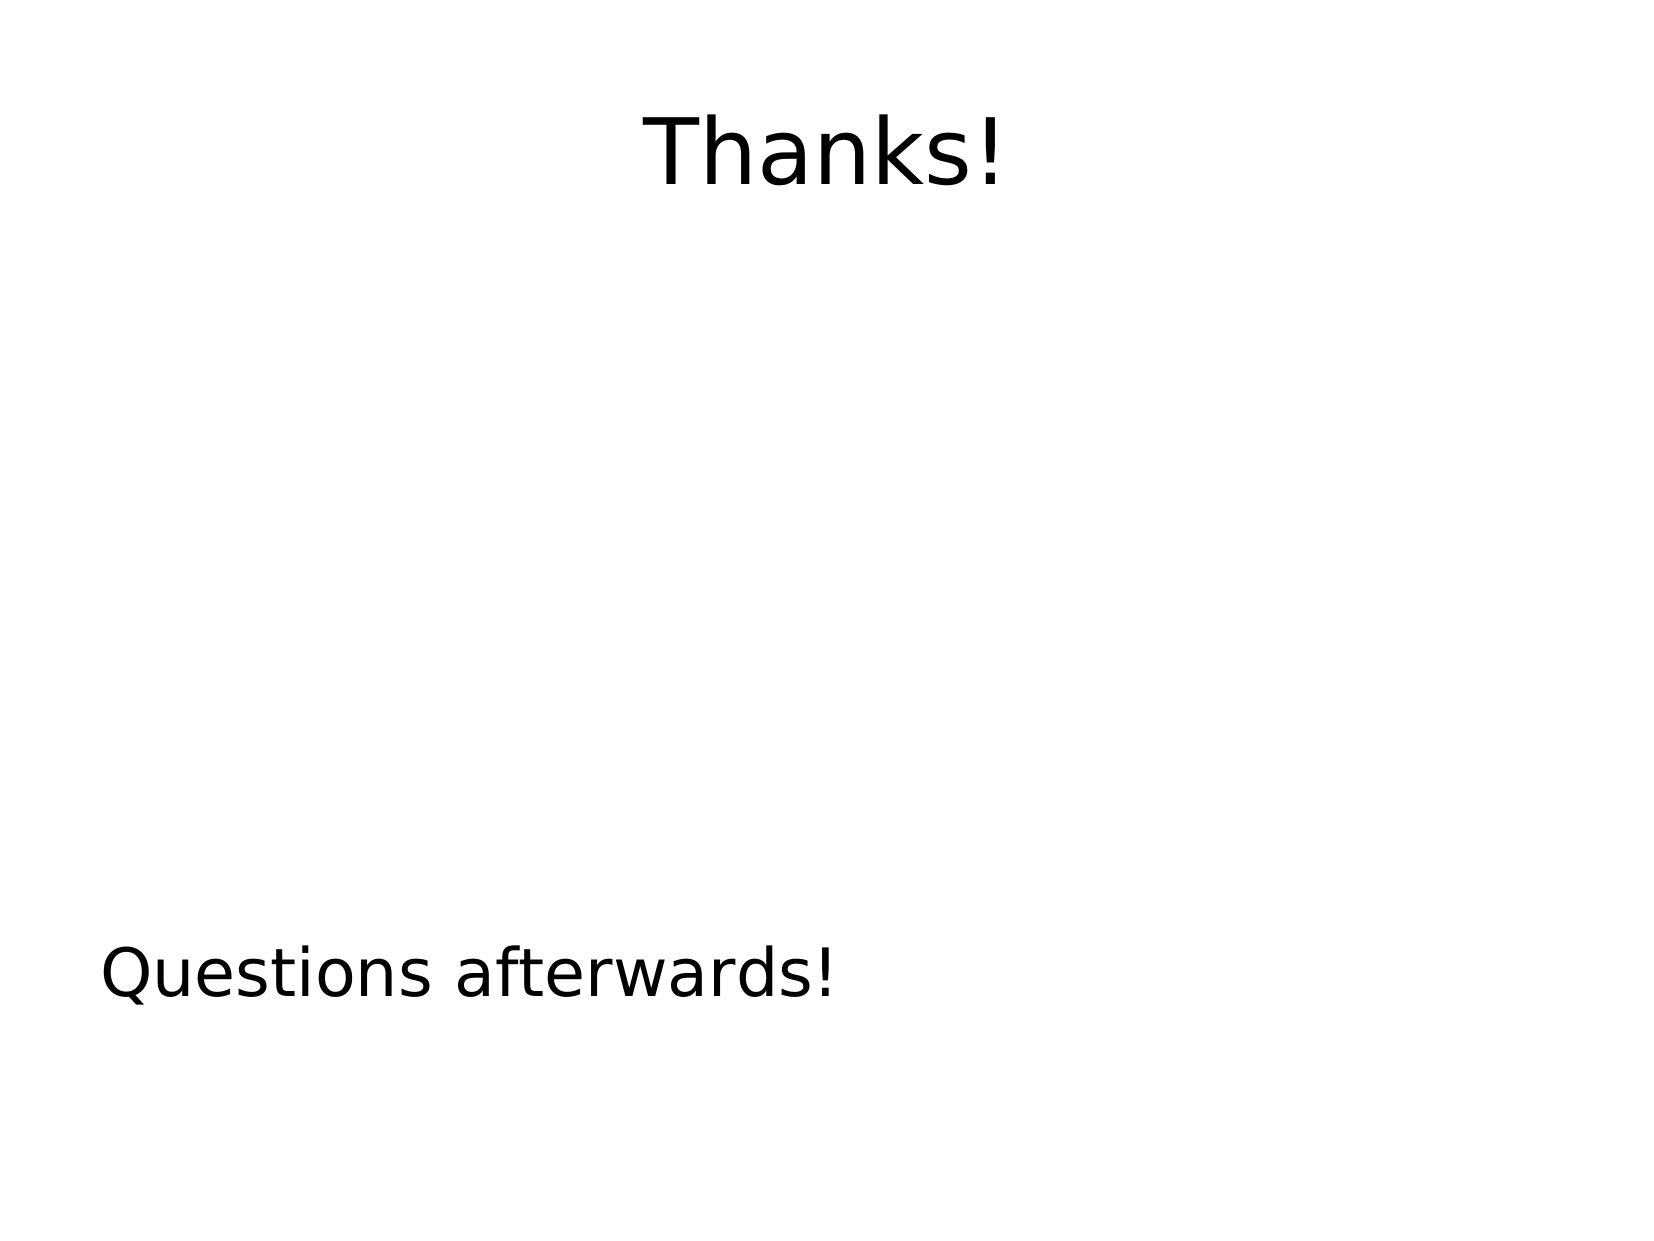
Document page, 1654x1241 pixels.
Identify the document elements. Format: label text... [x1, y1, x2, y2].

title Thanks! [82, 49, 1571, 257]
list Questions afterwards! [82, 290, 1571, 1109]
